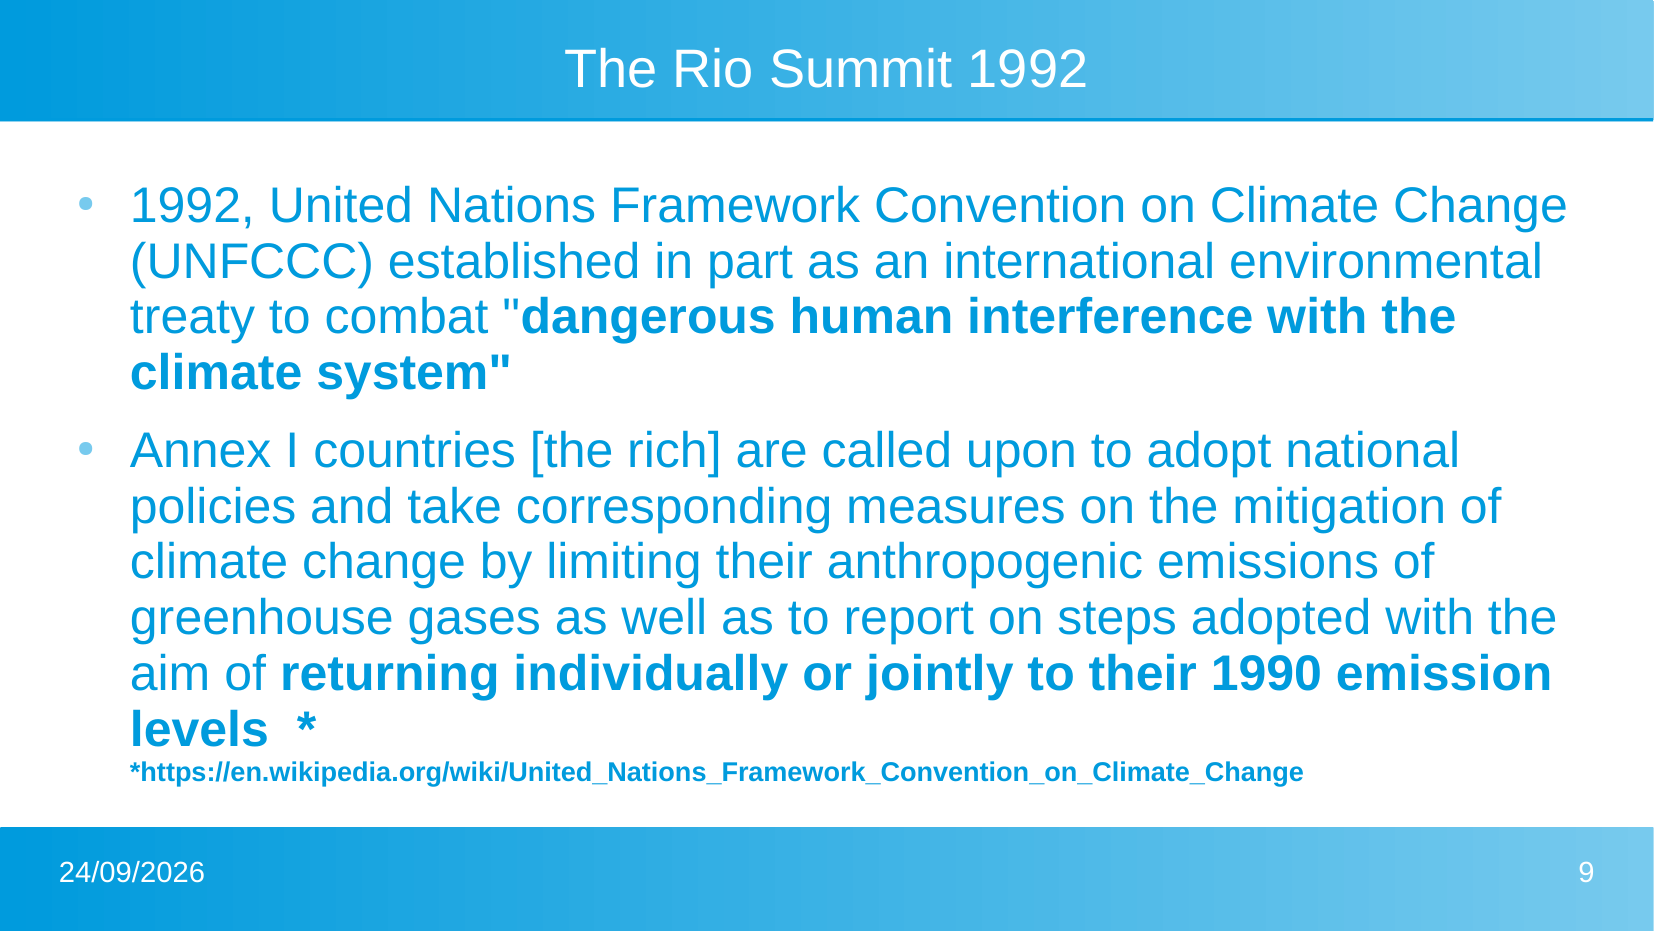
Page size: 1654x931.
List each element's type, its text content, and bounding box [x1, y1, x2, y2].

title The Rio Summit 1992 [59, 29, 1595, 108]
list 1992, United Nations Framework Convention on Climate Change (UNFCCC) established in part as an international environmental treaty to combat "dangerous human interference with the climate system" Annex I countries [the rich] are called upon to adopt national policies and take corresponding measures on the mitigation of climate change by limiting their anthropogenic emissions of greenhouse gases as well as to report on steps adopted with the aim of returning individually or jointly to their 1990 emission levels * *https://en.wikipedia.org/wiki/United_Nations_Framework_Convention_on_Climate_Change [59, 177, 1595, 768]
